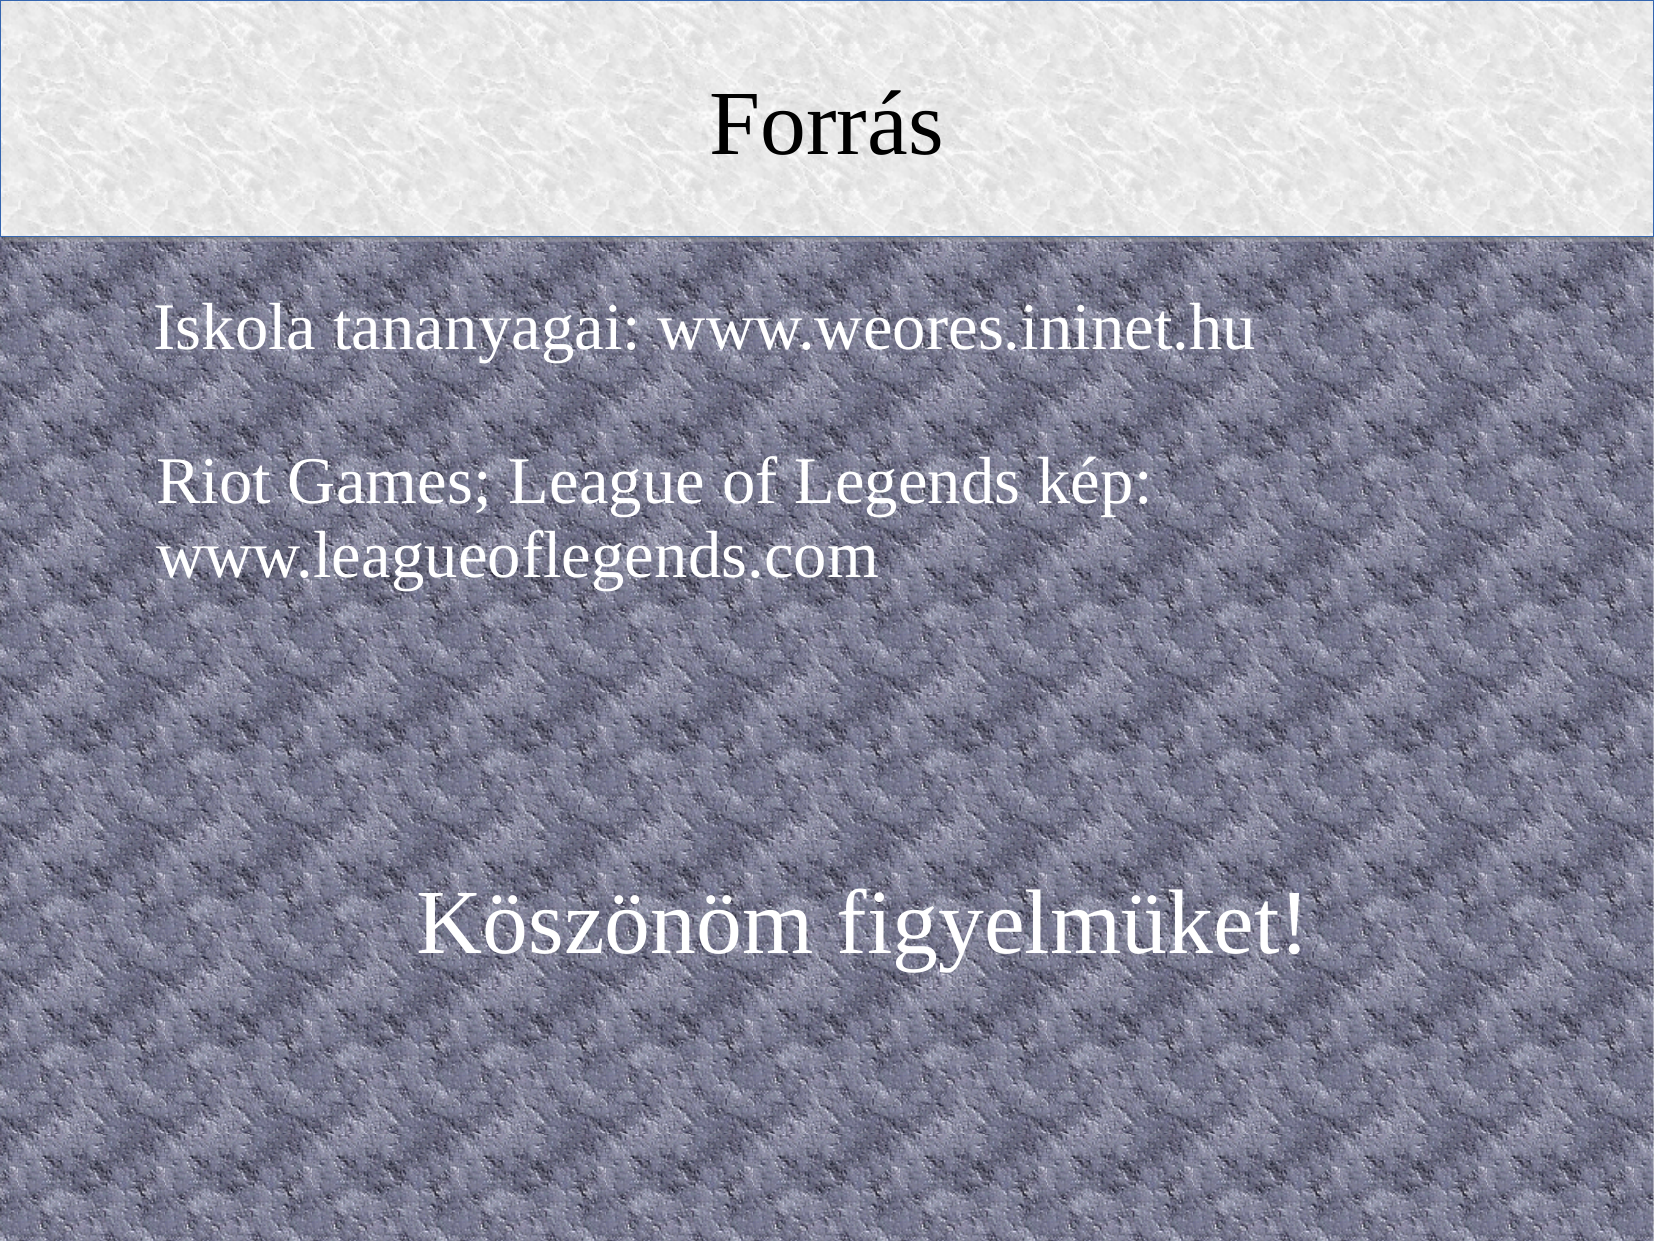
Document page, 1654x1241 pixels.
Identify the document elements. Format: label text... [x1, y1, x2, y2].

list Iskola tananyagai: www.weores.ininet.hu [82, 290, 1418, 402]
text_box Riot Games; League of Legends kép: www.leagueoflegends.com [141, 437, 1394, 600]
title Forrás [82, 19, 1571, 227]
picture [1, 1, 1653, 236]
text_box Köszönöm figyelmüket! [401, 863, 1654, 981]
picture [0, 237, 1654, 1241]
